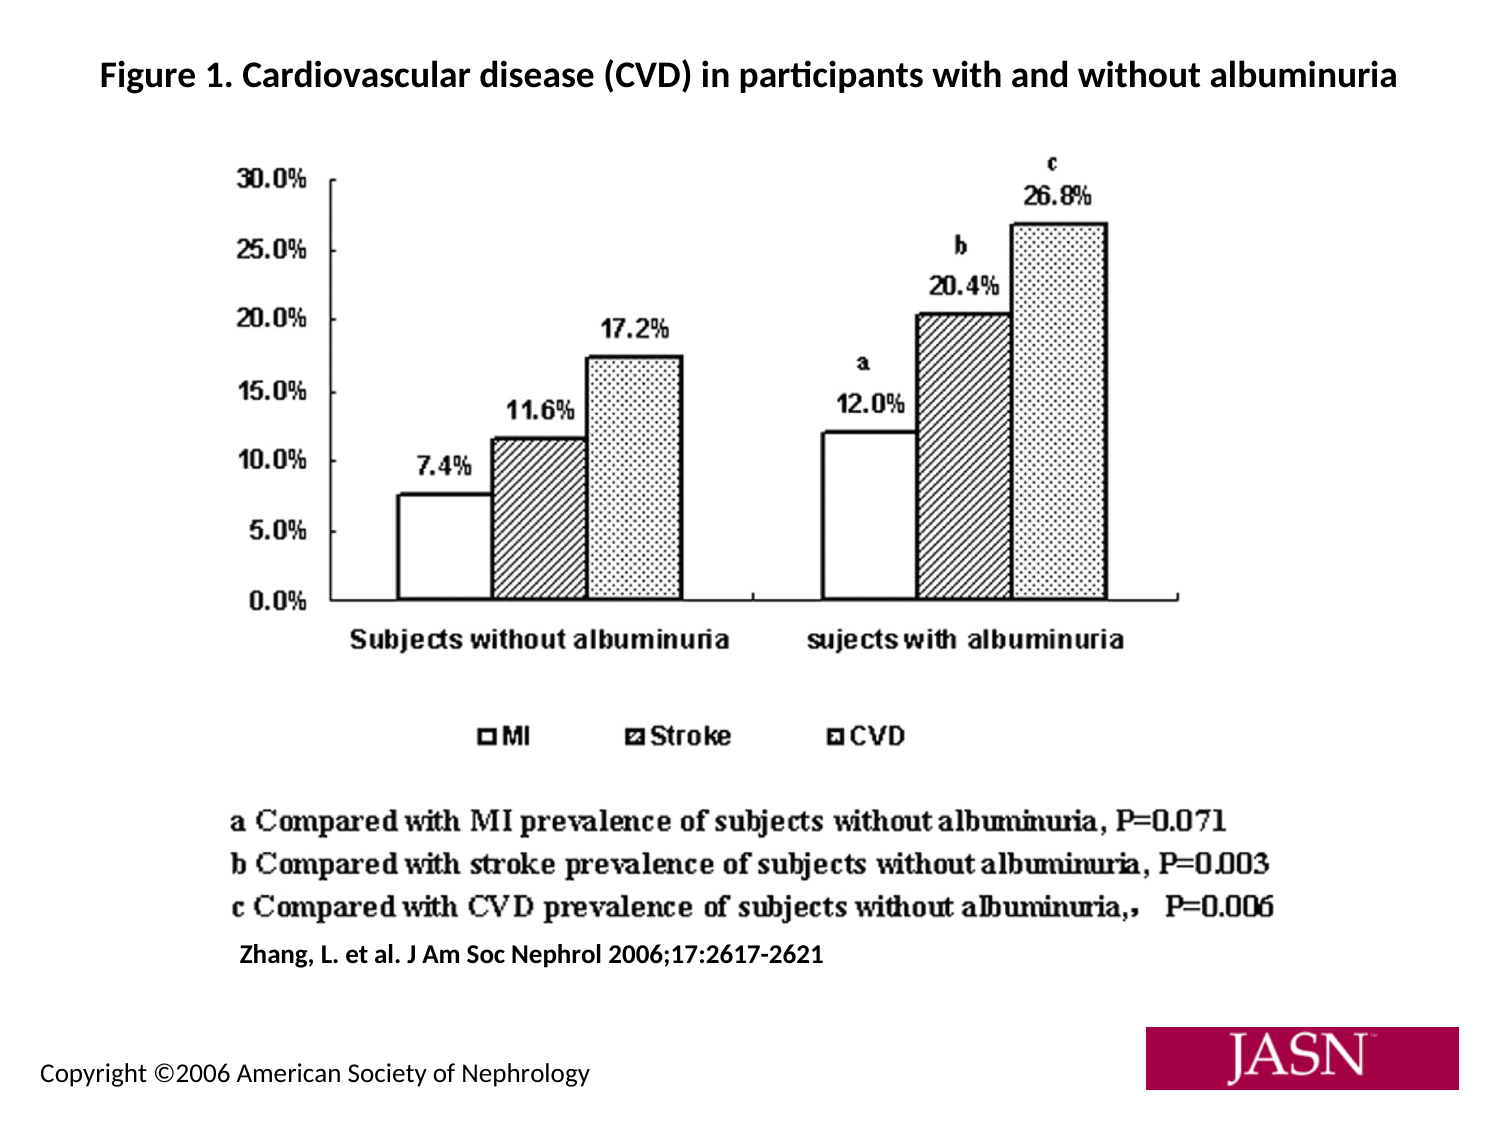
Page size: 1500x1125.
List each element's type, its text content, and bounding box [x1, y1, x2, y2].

picture [226, 155, 1274, 928]
picture [1146, 1027, 1459, 1055]
text_box Figure 1. Cardiovascular disease (CVD) in participants with and without albuminuria [26, 52, 1474, 103]
text_box Zhang, L. et al. J Am Soc Nephrol 2006;17:2617-2621 [226, 936, 1312, 976]
text_box Copyright ©2006 American Society of Nephrology [26, 1055, 1474, 1095]
